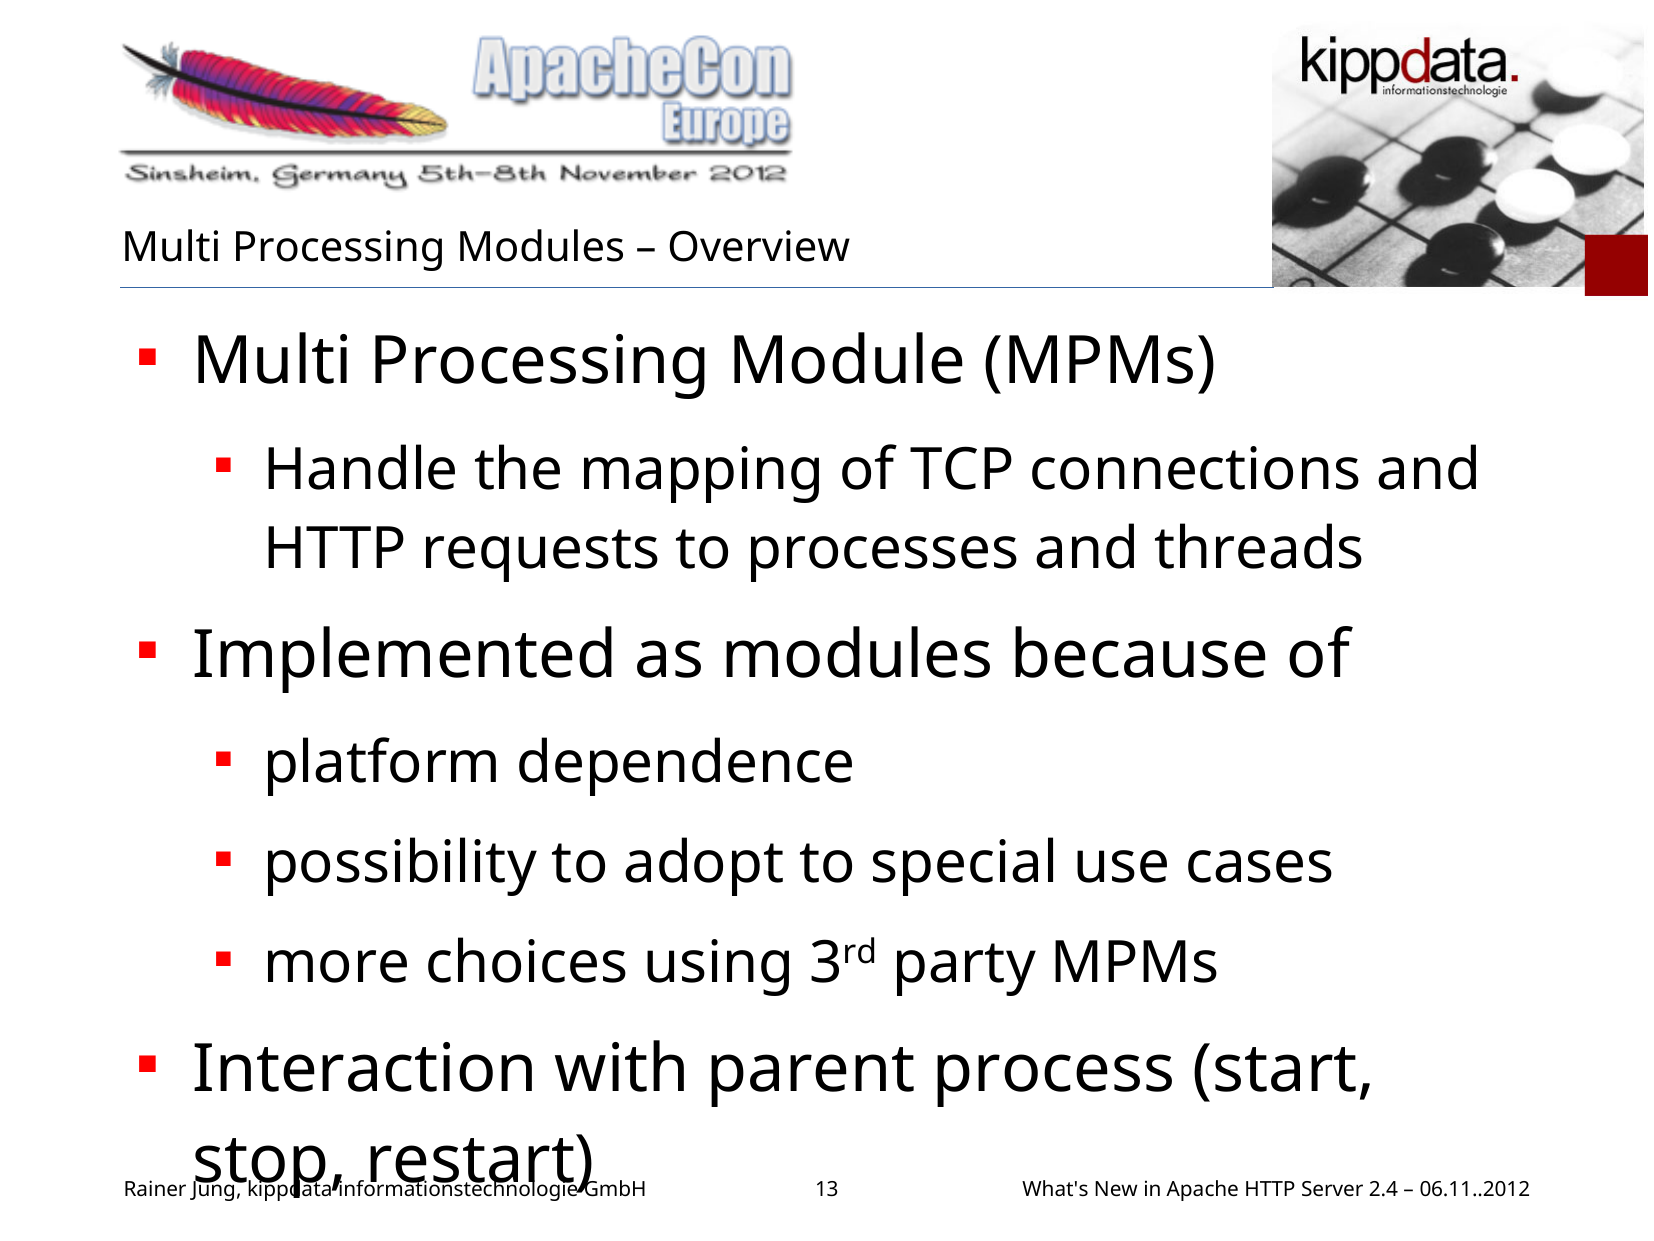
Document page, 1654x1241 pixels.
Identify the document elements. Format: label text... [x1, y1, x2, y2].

title Multi Processing Modules – Overview [121, 204, 1242, 286]
list Multi Processing Module (MPMs) Handle the mapping of TCP connections and HTTP requests to processes and threads Implemented as modules because of platform dependence possibility to adopt to special use cases more choices using 3rd party MPMs Interaction with parent process (start, stop, restart) Query interface (retrieve MPM config and status) [121, 312, 1534, 1150]
picture [113, 32, 797, 195]
picture [1272, 5, 1648, 302]
